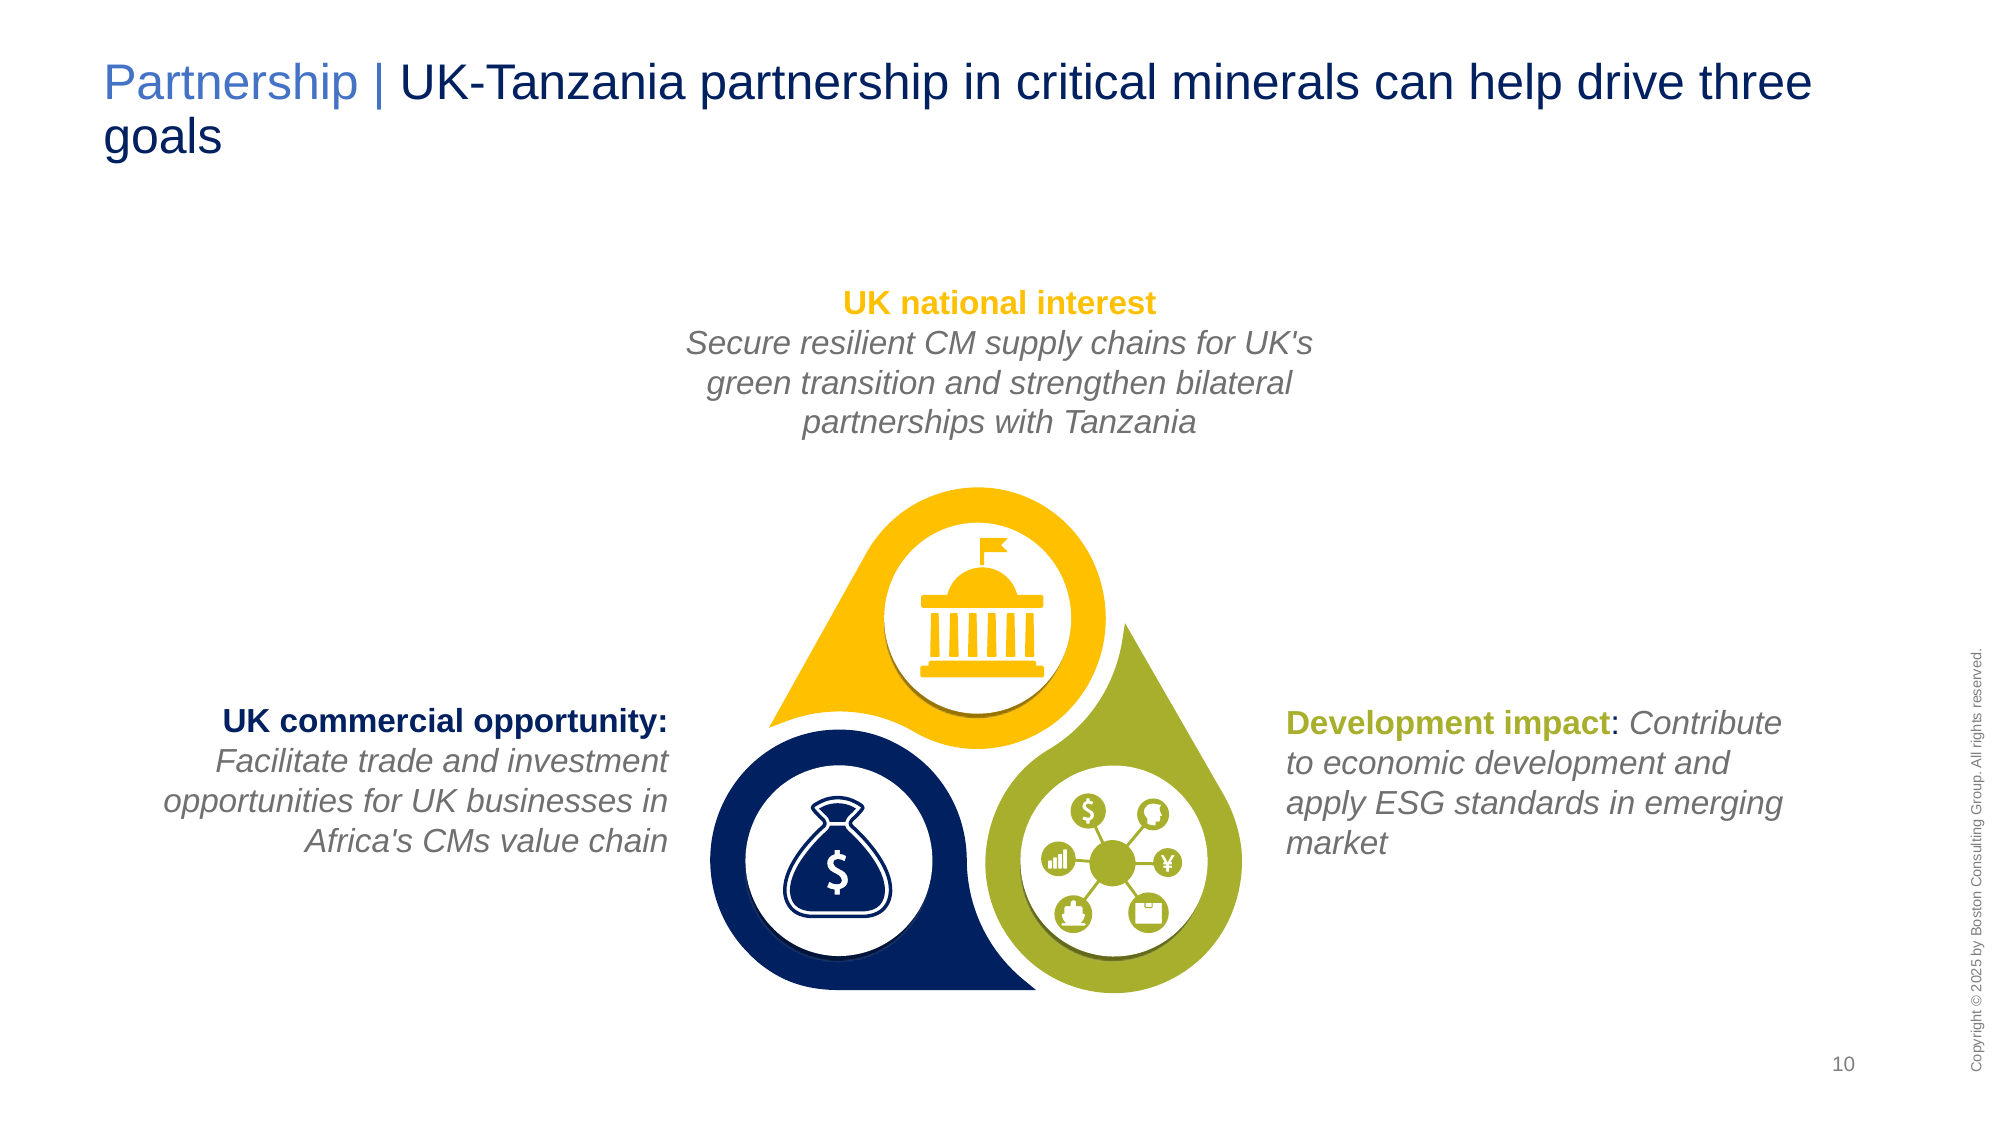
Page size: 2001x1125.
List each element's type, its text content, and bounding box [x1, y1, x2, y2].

text_box UK commercial opportunity: Facilitate trade and investment opportunities for UK businesses in Africa's CMs value chain [163, 690, 672, 868]
text_box [710, 768, 1037, 991]
text_box [985, 623, 1242, 994]
picture [745, 765, 930, 950]
text_box UK national interest Secure resilient CM supply chains for UK's green transition and strengthen bilateral partnerships with Tanzania [661, 272, 1339, 450]
picture [902, 528, 1062, 687]
text_box [750, 729, 927, 765]
text_box [768, 487, 1106, 749]
text_box Development impact: Contribute to economic development and apply ESG standards in emerging market [1286, 692, 1794, 870]
title Partnership | UK-Tanzania partnership in critical minerals can help drive three goals [103, 55, 1897, 165]
